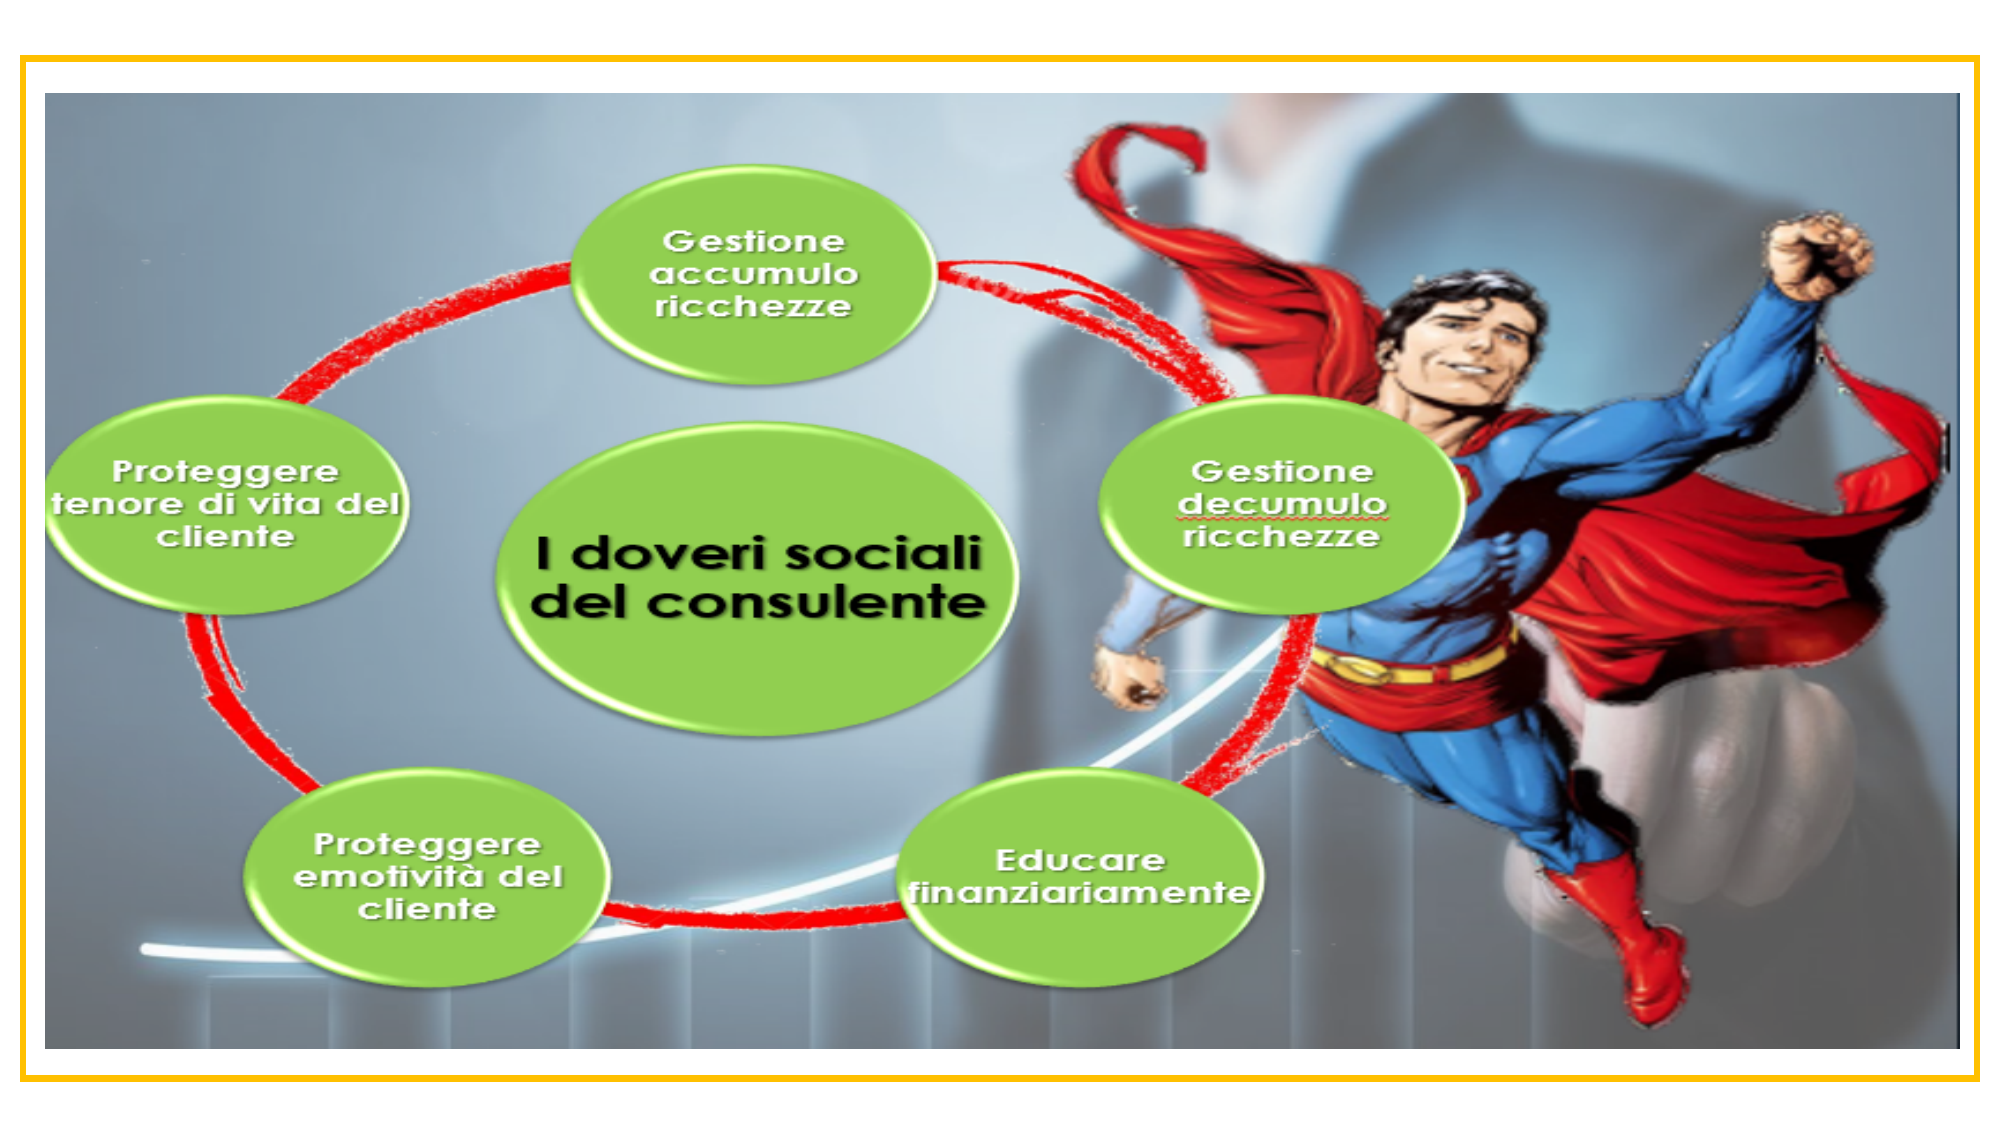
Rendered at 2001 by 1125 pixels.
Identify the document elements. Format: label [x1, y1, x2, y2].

picture [45, 93, 1960, 1049]
text_box [22, 58, 1978, 1079]
